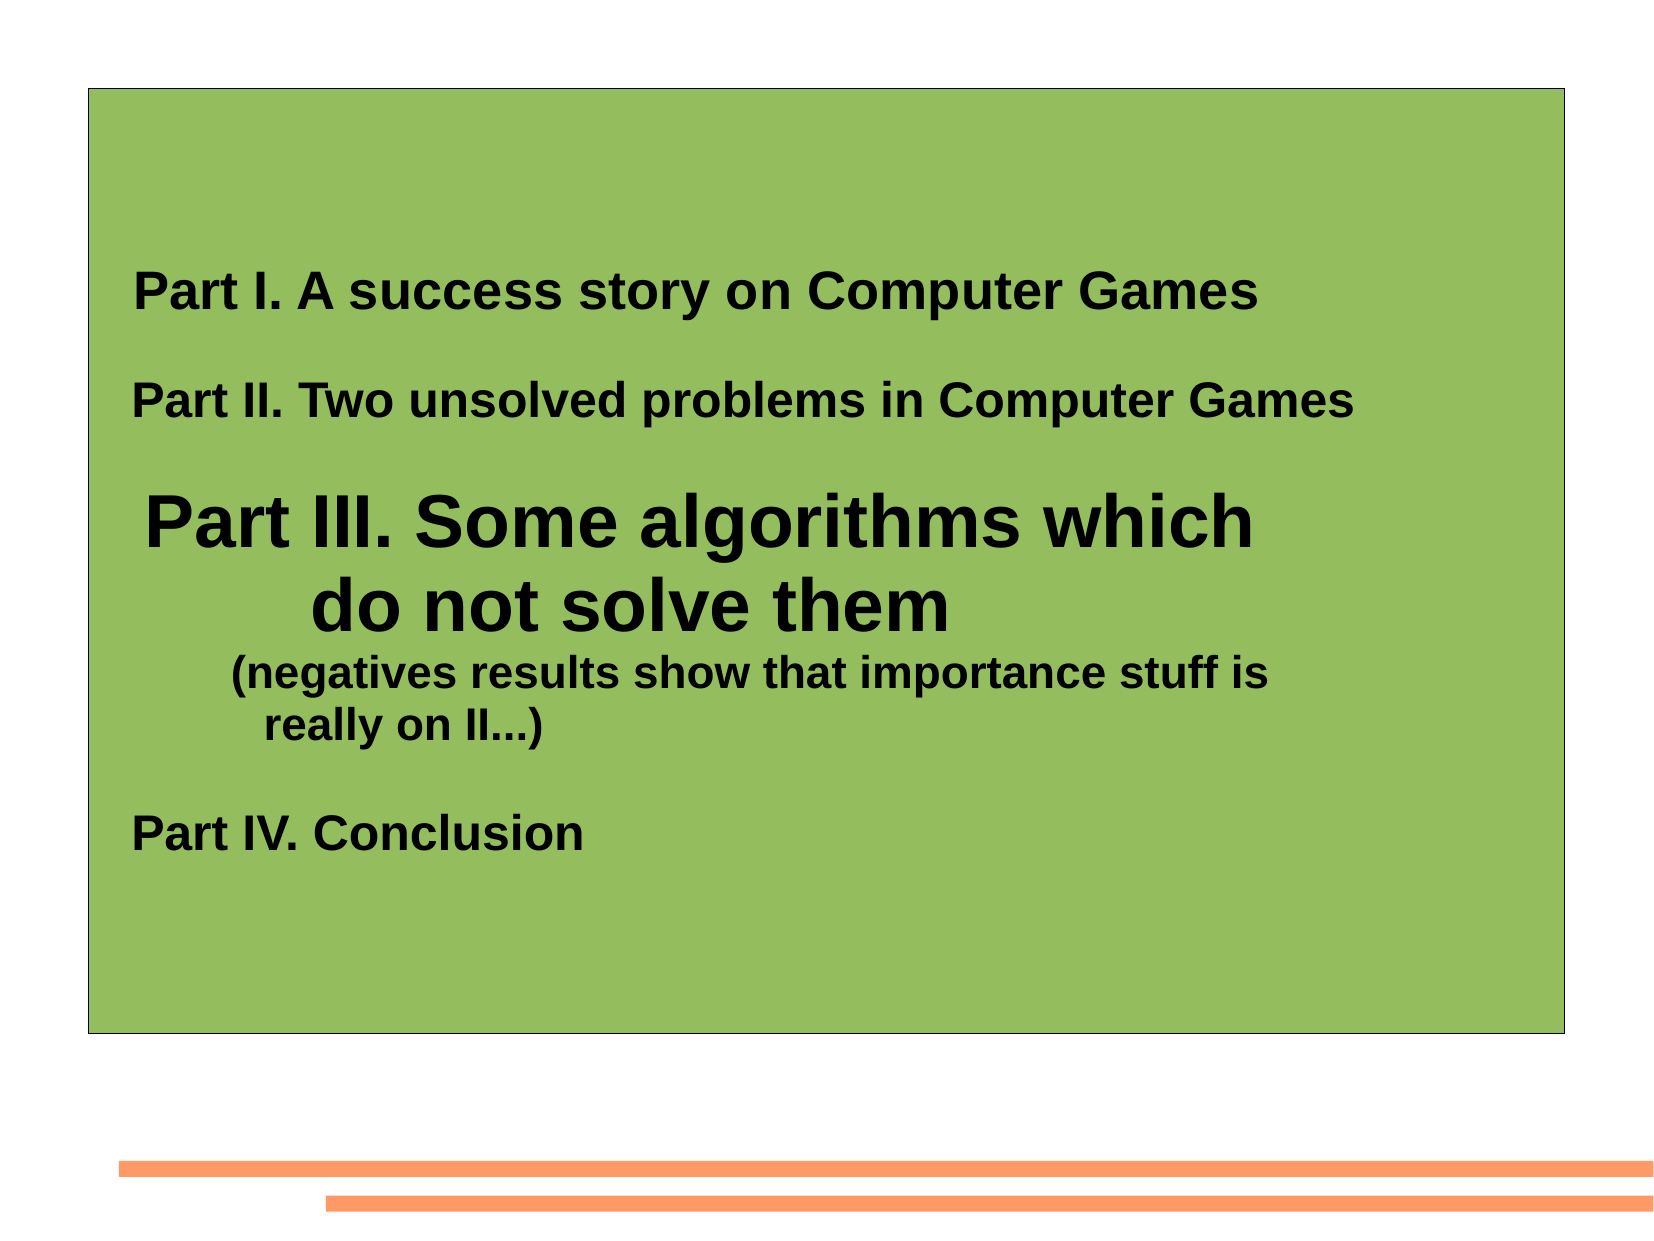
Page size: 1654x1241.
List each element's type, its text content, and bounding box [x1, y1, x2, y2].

text_box Part I. A success story on Computer Games Part II. Two unsolved problems in Computer Games Part III. Some algorithms which do not solve them (negatives results show that importance stuff is really on II...) Part IV. Conclusion [88, 88, 1565, 1034]
